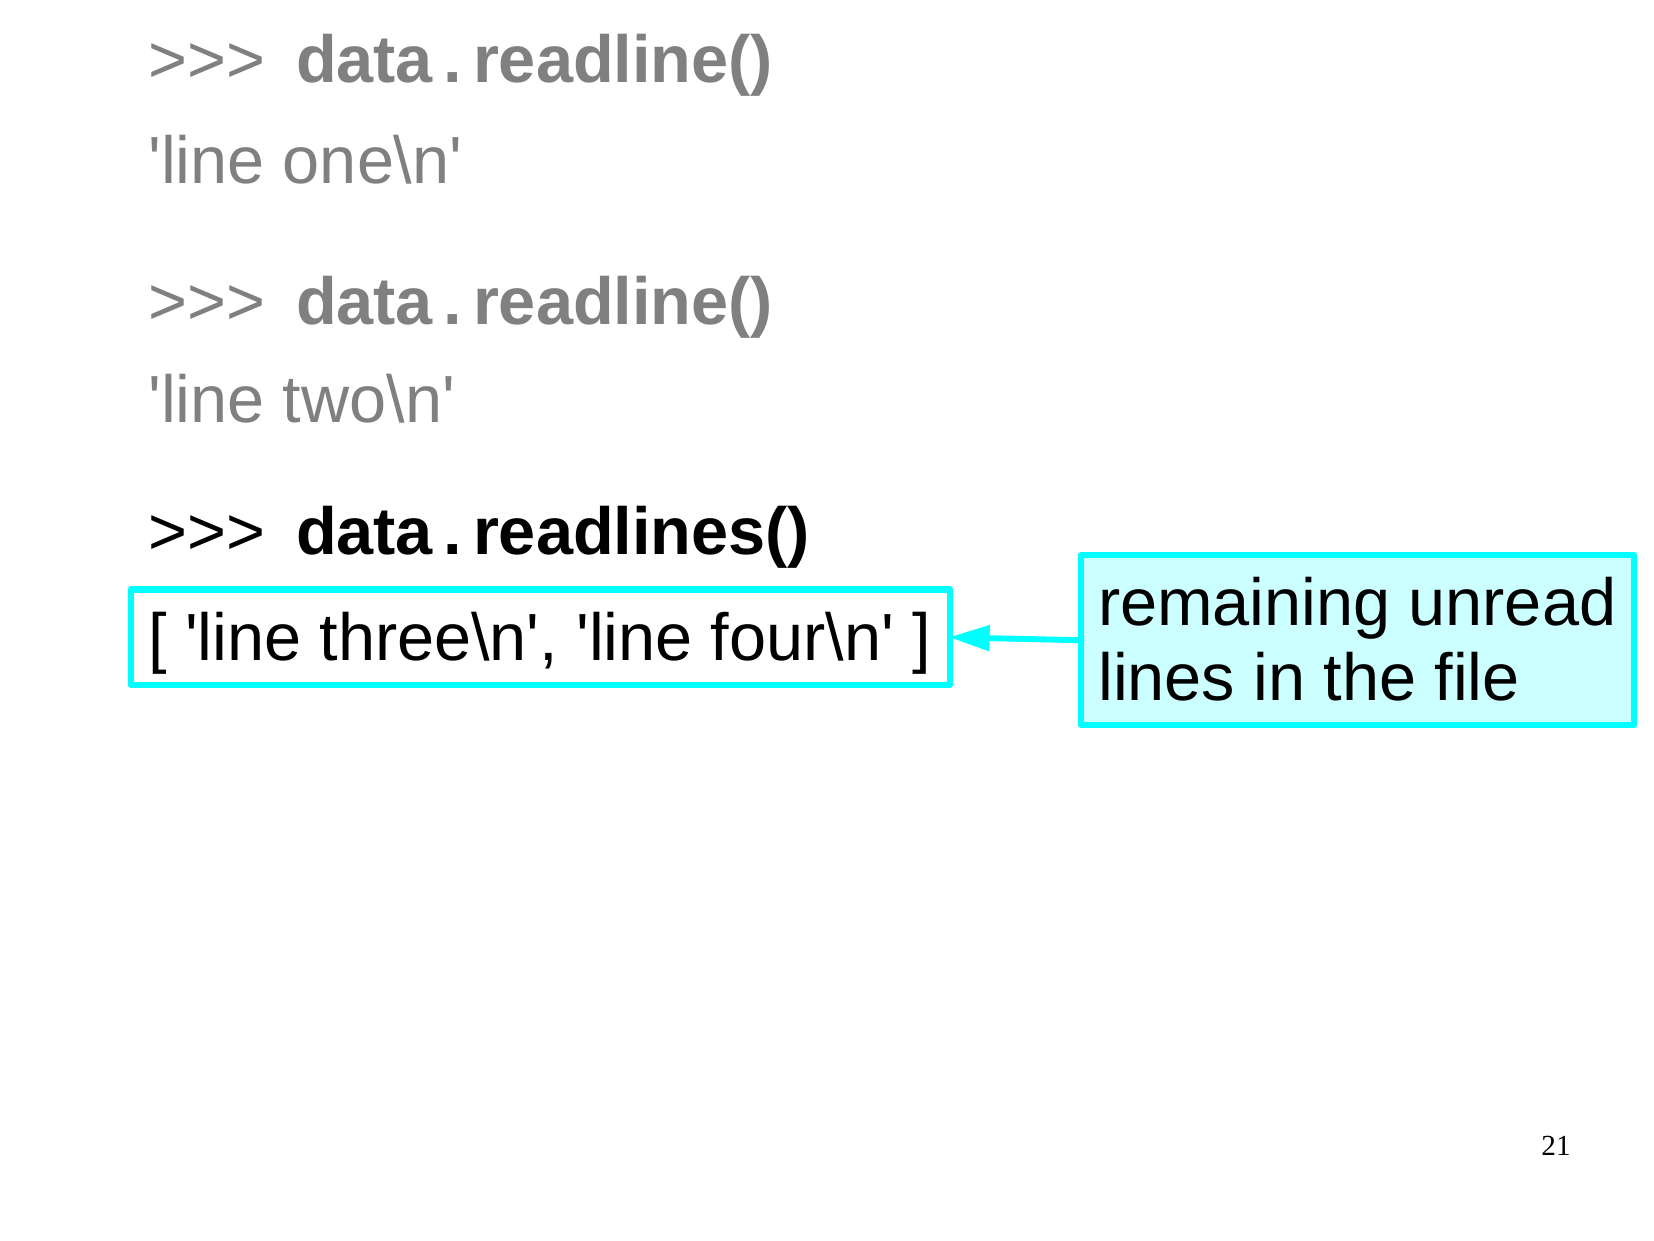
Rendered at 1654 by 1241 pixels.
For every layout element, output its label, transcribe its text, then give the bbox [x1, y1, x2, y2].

text_box data [278, 253, 425, 350]
text_box readline() [481, 11, 792, 108]
text_box >>> [130, 253, 278, 350]
text_box >>> [130, 11, 278, 108]
text_box [ 'line three\n', 'line four\n' ] [130, 589, 950, 686]
text_box data [278, 483, 425, 580]
text_box 'line two\n' [130, 351, 474, 448]
text_box . [425, 11, 481, 108]
text_box readline() [481, 253, 792, 350]
text_box . [425, 483, 481, 580]
text_box readlines() [481, 483, 829, 580]
text_box 'line one\n' [130, 112, 481, 209]
text_box data [278, 11, 425, 108]
text_box . [425, 253, 481, 350]
text_box remaining unread lines in the file [1080, 555, 1635, 726]
text_box >>> [130, 483, 278, 580]
